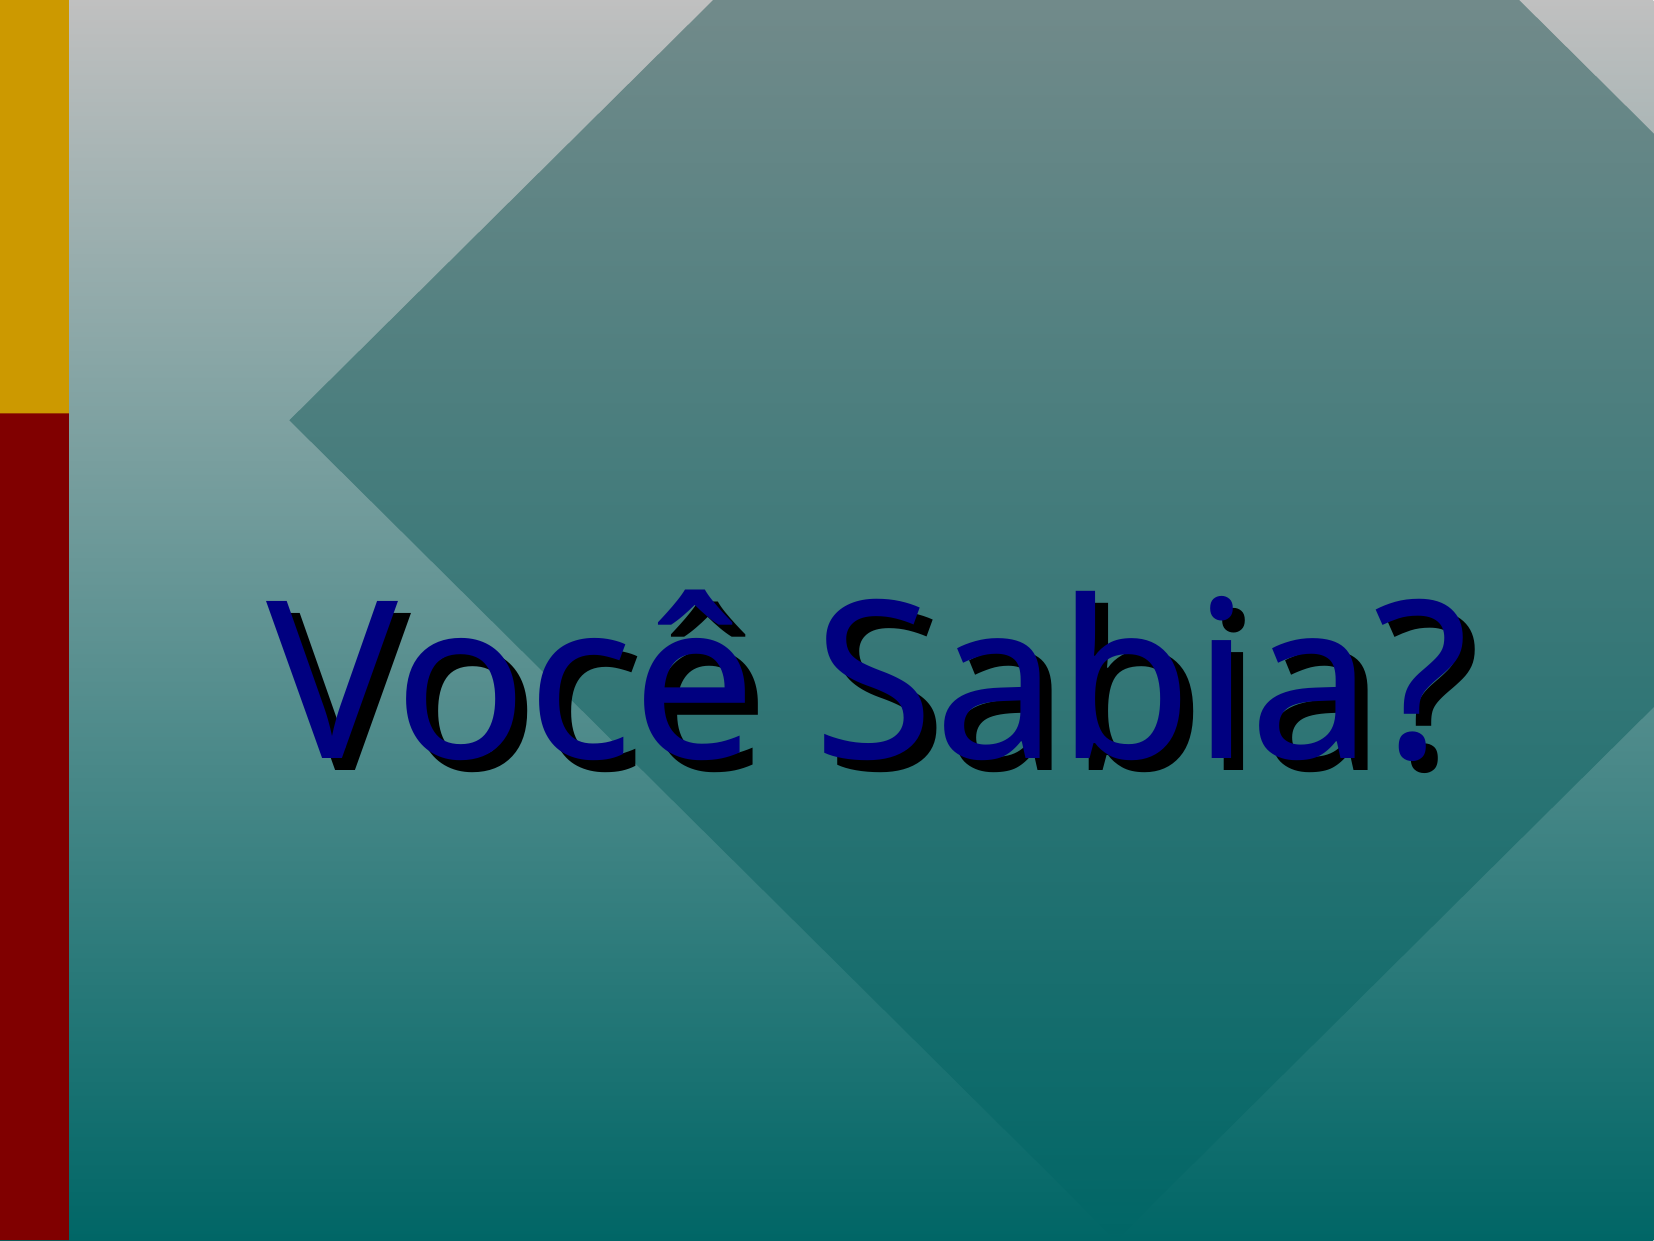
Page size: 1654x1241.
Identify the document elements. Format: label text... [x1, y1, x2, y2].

subtitle Você Sabia? [165, 267, 1571, 1109]
